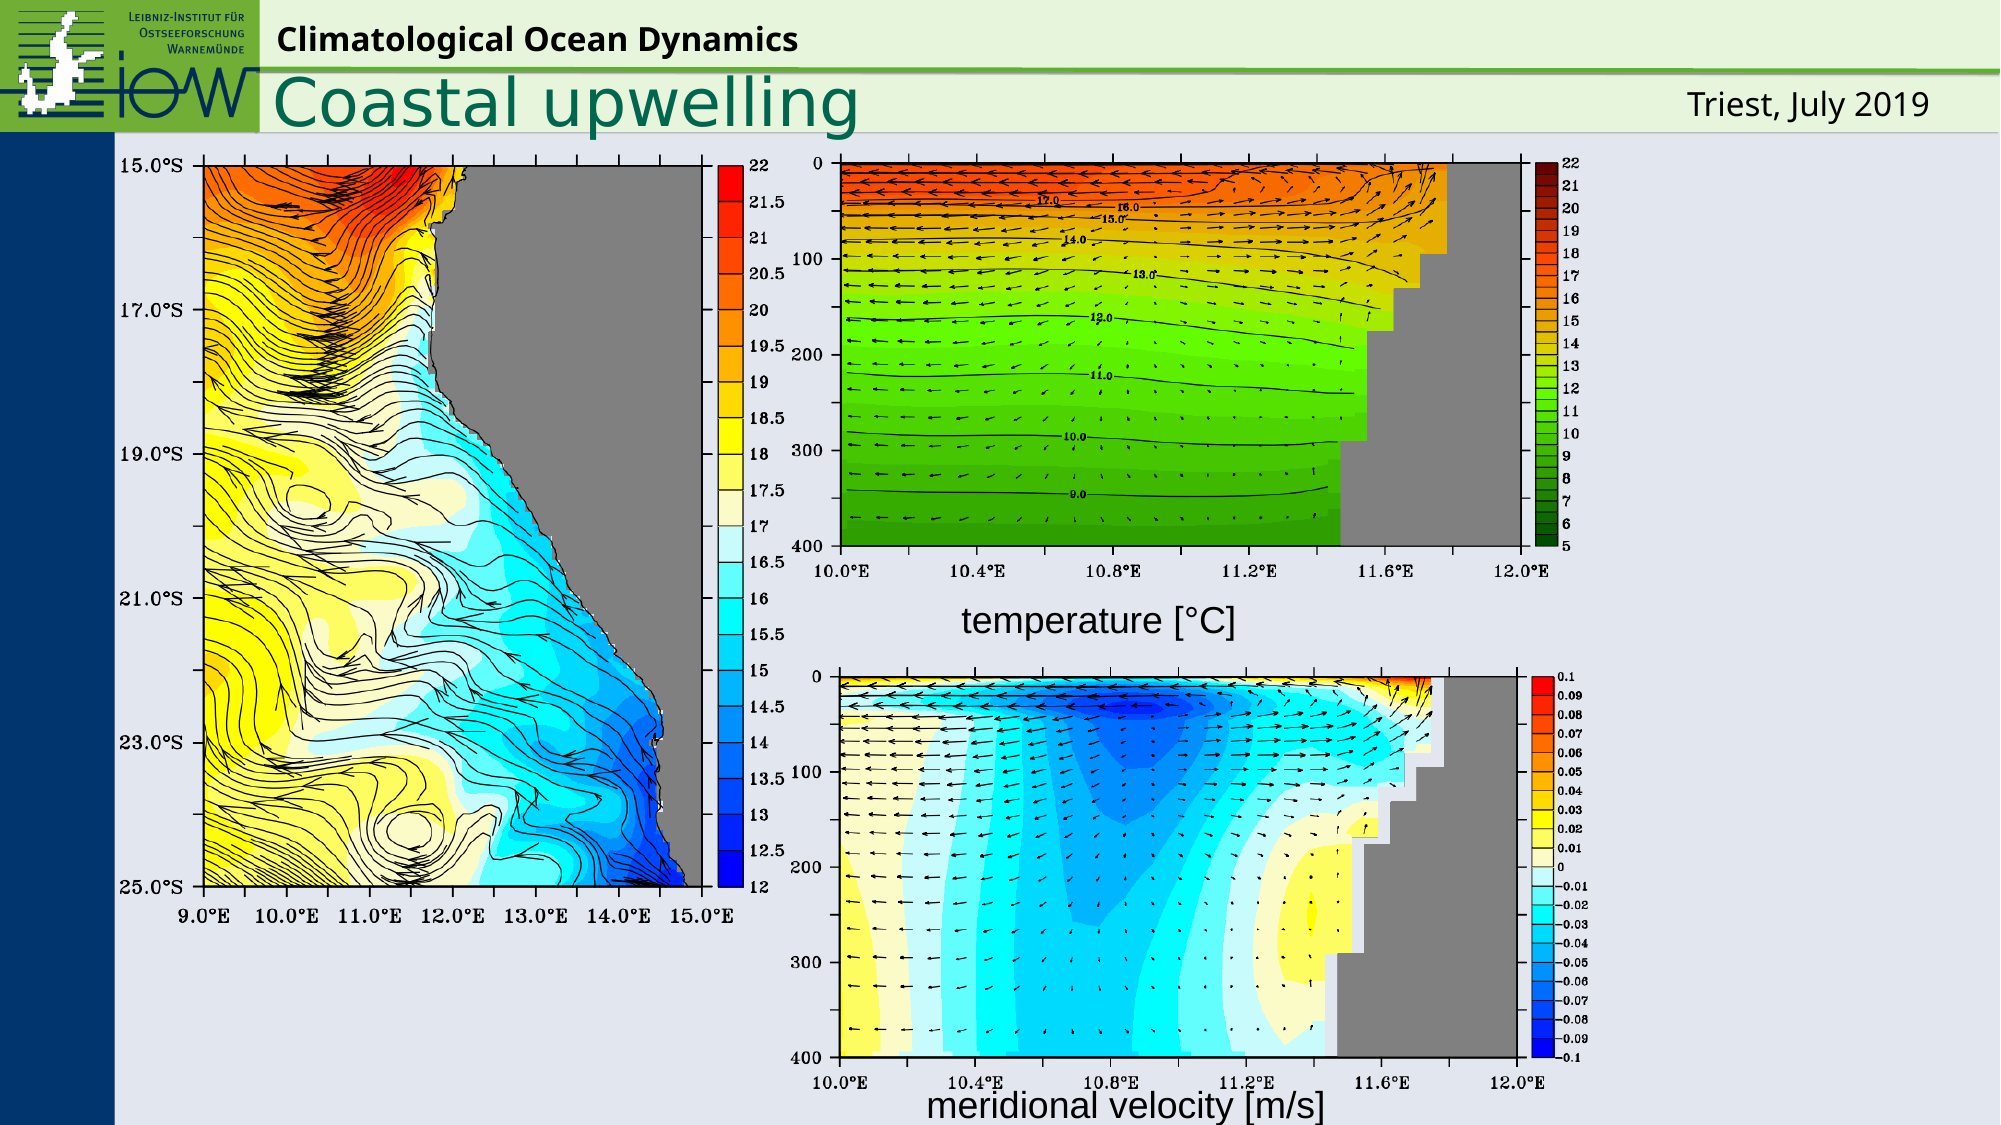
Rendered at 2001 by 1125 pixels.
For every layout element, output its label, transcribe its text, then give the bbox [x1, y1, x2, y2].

text_box Coastal upwelling [0, 52, 100, 158]
text_box temperature [°C] [946, 592, 1252, 653]
picture [0, 10, 1595, 1125]
text_box meridional velocity [m/s] [911, 1076, 1341, 1125]
text_box Coastal upwelling [787, 52, 1239, 58]
